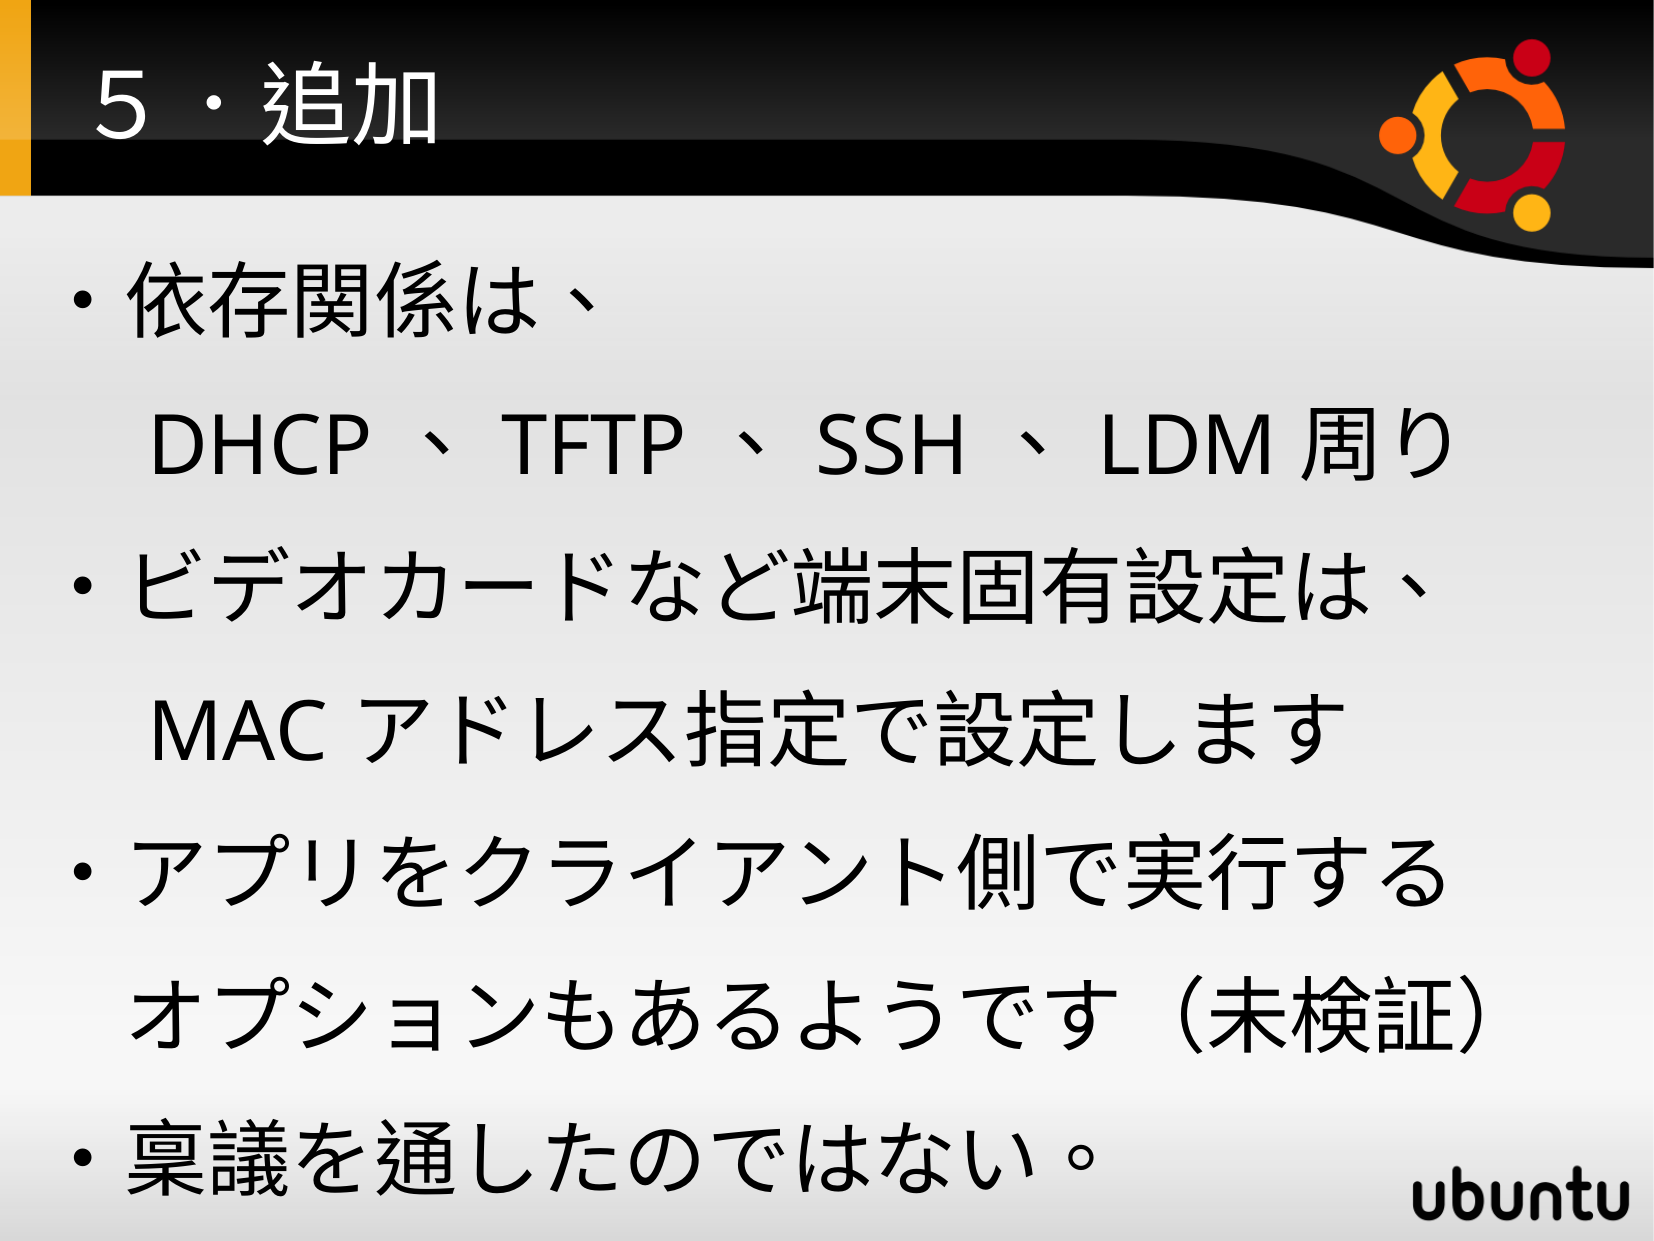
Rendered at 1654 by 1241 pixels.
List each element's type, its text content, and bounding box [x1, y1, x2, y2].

title ５．追加 [76, 0, 1565, 208]
list ・依存関係は、 DHCP、TFTP、SSH、LDM周り ・ビデオカードなど端末固有設定は、 MACアドレス指定で設定します ・アプリをクライアント側で実行する オプションもあるようです（未検証） ・稟議を通したのではない。 プロジェクトの方から降ってきたのだ。 [0, 242, 1654, 1241]
picture [0, 0, 1654, 242]
